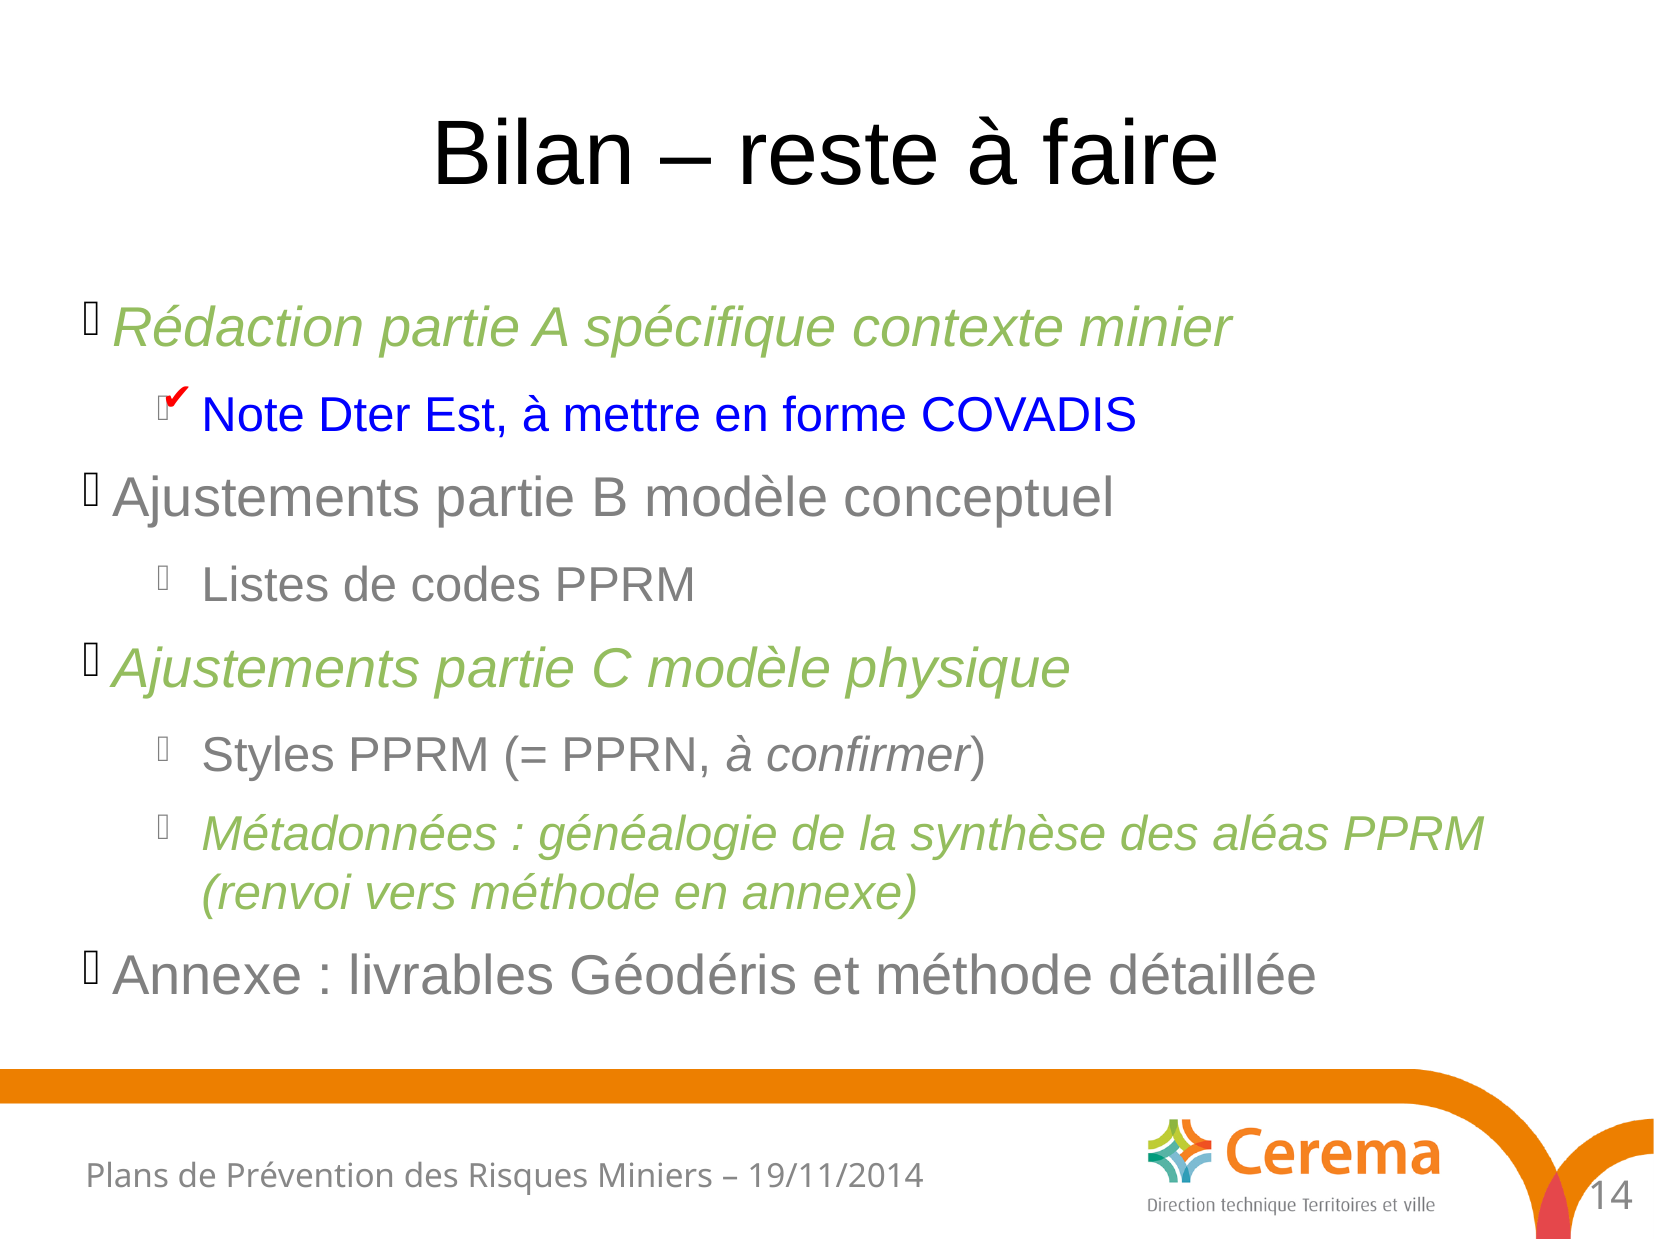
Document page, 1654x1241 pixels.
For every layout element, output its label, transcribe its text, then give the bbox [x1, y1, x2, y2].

text_box ✔ [146, 365, 195, 426]
title Bilan – reste à faire [82, 49, 1571, 257]
picture [0, 1069, 1654, 1239]
list Rédaction partie A spécifique contexte minier Note Dter Est, à mettre en forme COVADIS Ajustements partie B modèle conceptuel Listes de codes PPRM Ajustements partie C modèle physique Styles PPRM (= PPRN, à confirmer) Métadonnées : généalogie de la synthèse des aléas PPRM (renvoi vers méthode en annexe) Annexe : livrables Géodéris et méthode détaillée [82, 290, 1538, 1010]
